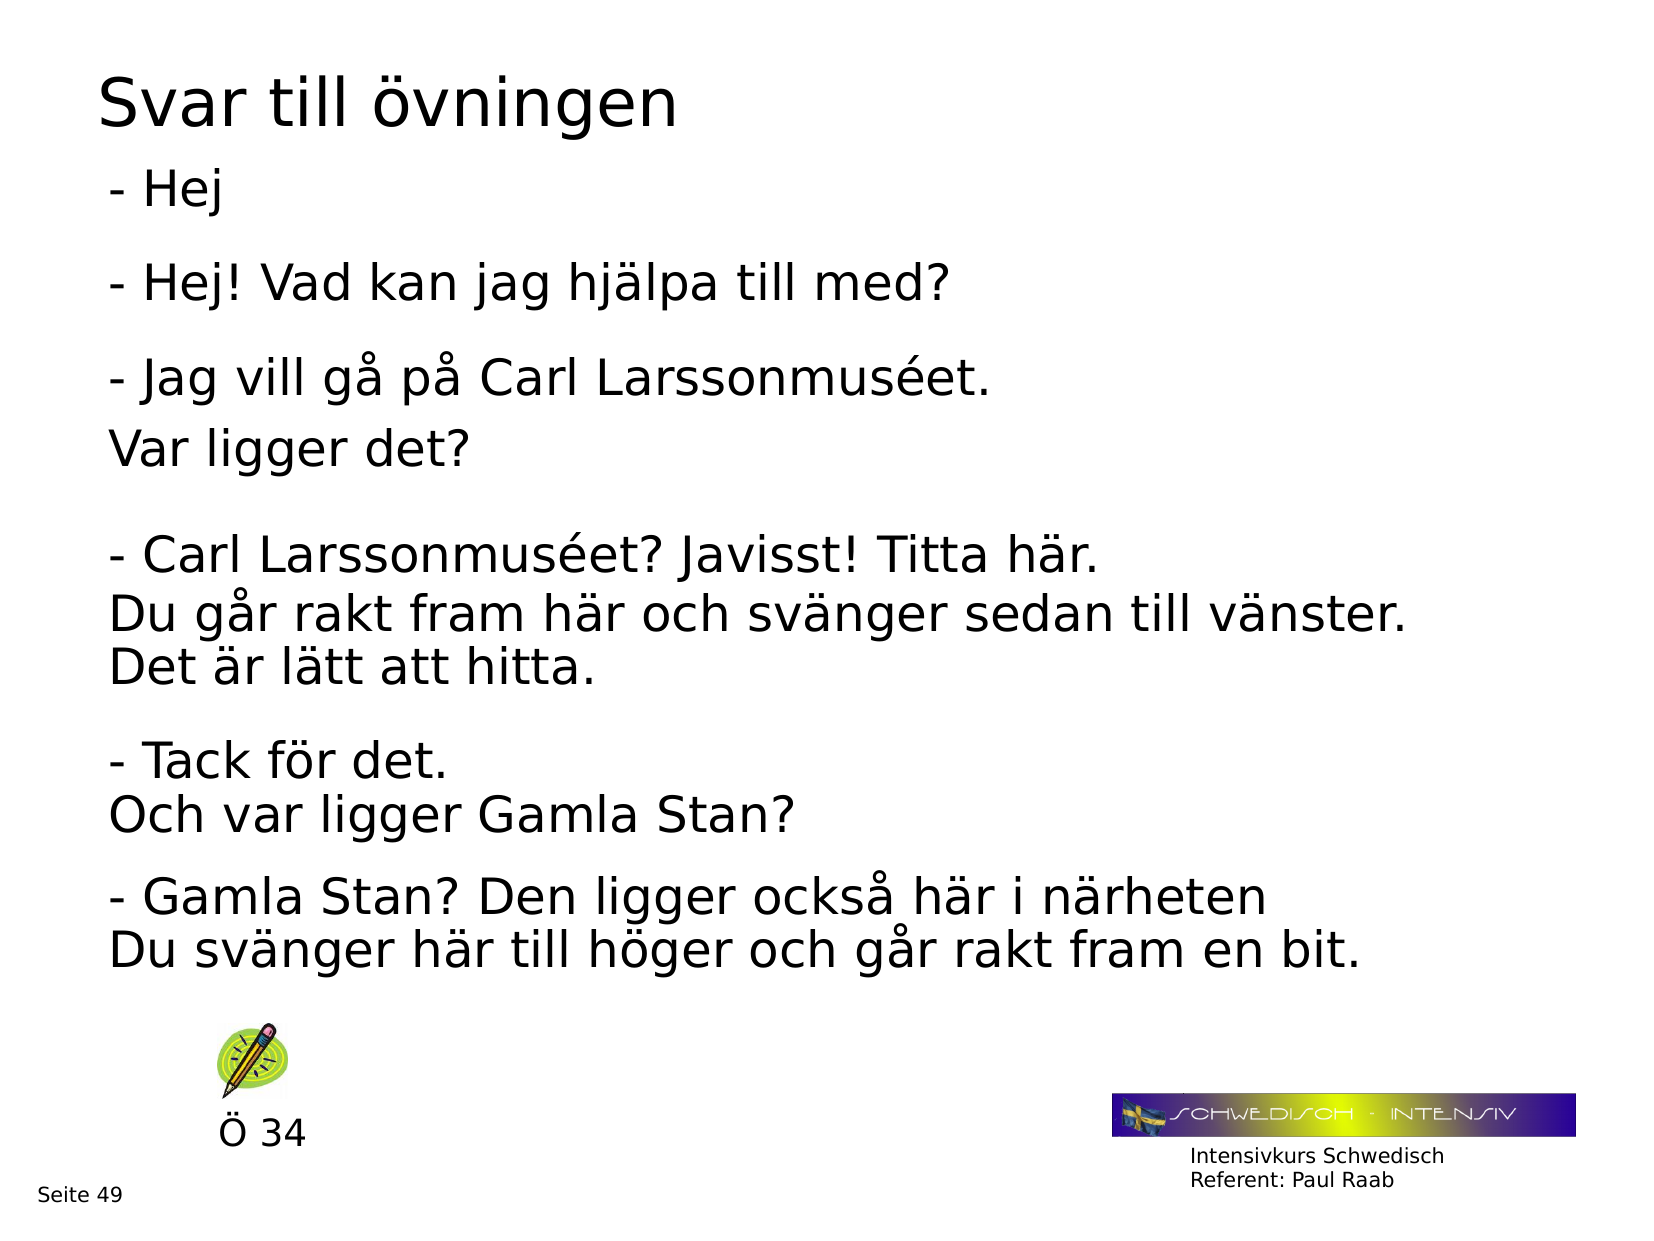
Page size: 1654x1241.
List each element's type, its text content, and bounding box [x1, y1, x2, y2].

picture [1112, 1093, 1576, 1137]
picture [217, 1023, 288, 1099]
text_box Du går rakt fram här och svänger sedan till vänster. [93, 577, 1426, 651]
text_box - Tack för det. [93, 725, 488, 778]
text_box Svar till övningen [61, 57, 713, 151]
text_box Det är lätt att hitta. [93, 630, 638, 704]
text_box - Hej! Vad kan jag hjälpa till med? [93, 246, 1013, 320]
text_box - Hej [93, 152, 751, 226]
text_box Var ligger det? [93, 412, 526, 486]
text_box - Jag vill gå på Carl Larssonmuséet. [93, 341, 1051, 415]
text_box Du svänger här till höger och går rakt fram en bit. [93, 914, 1388, 988]
text_box Ö 34 [203, 1104, 338, 1163]
text_box Och var ligger Gamla Stan? [93, 778, 1013, 852]
text_box - Carl Larssonmuséet? Javisst! Titta här. [93, 518, 1126, 577]
text_box - Gamla Stan? Den ligger också här i närheten [93, 861, 1313, 914]
